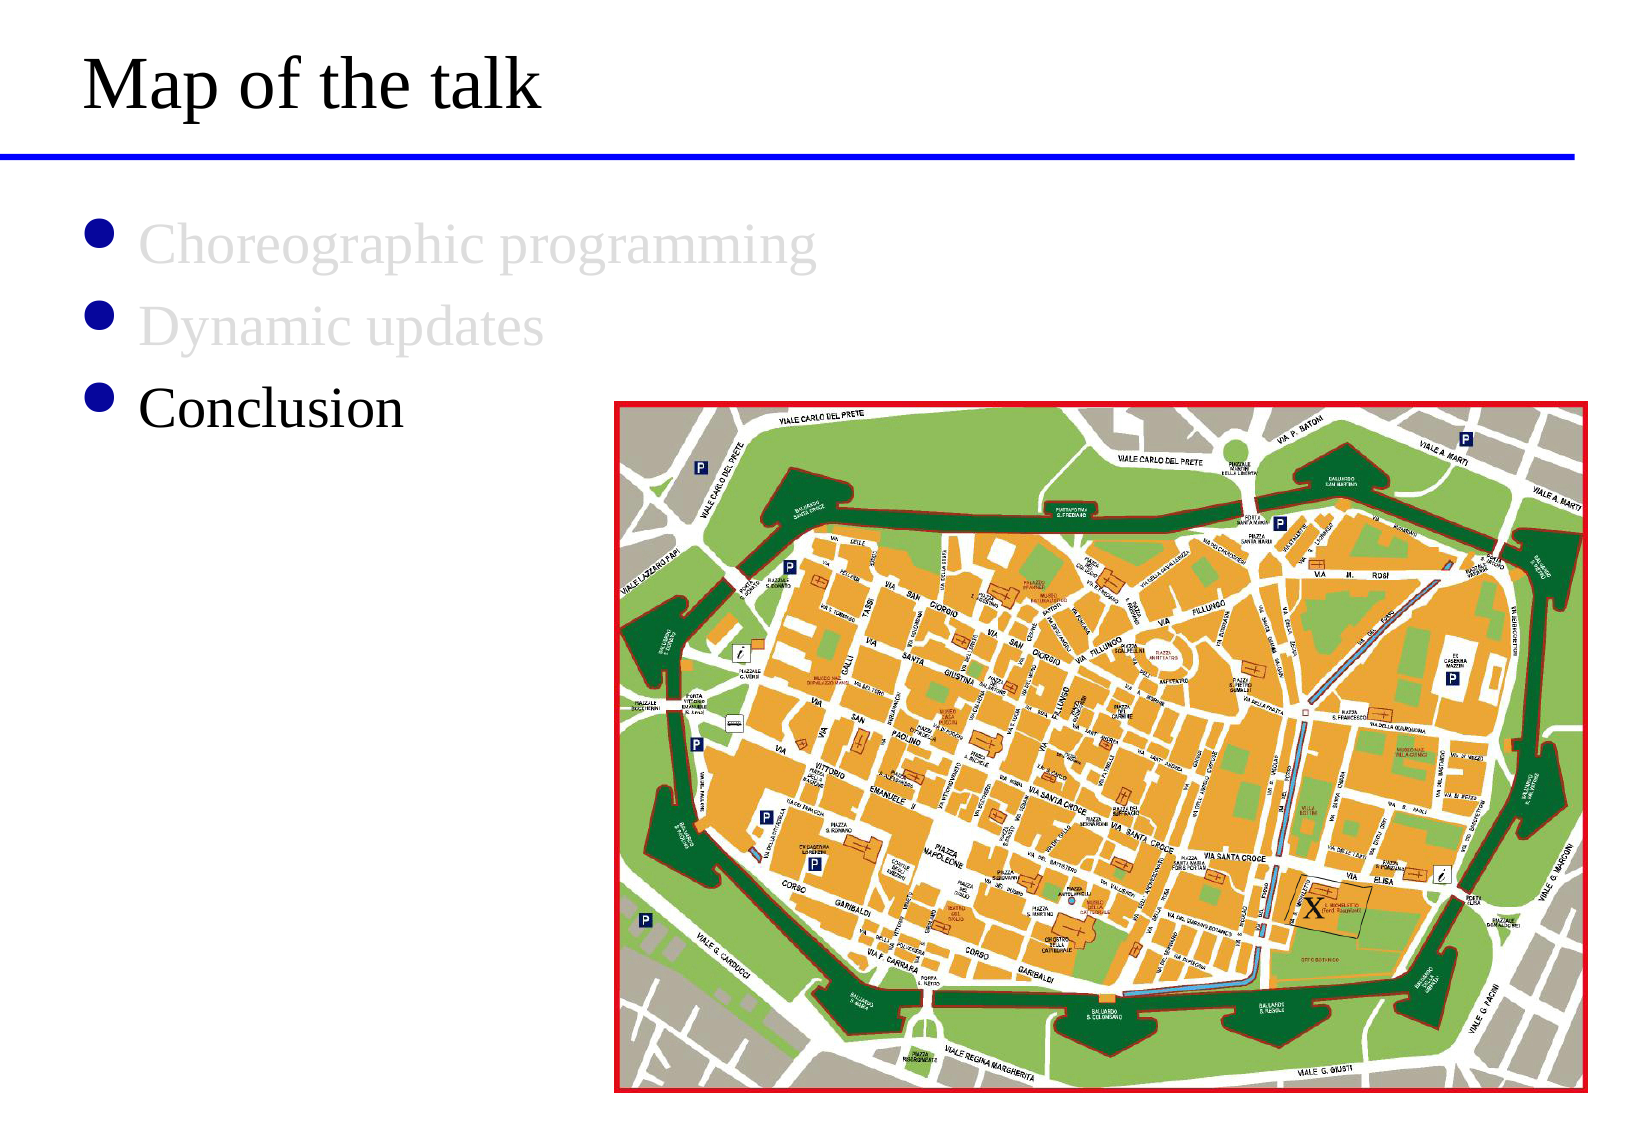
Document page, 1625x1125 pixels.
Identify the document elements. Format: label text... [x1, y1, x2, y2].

title Map of the talk [67, 27, 1544, 131]
list Choreographic programming Dynamic updates Conclusion [67, 198, 1544, 1061]
picture [614, 401, 1588, 1093]
